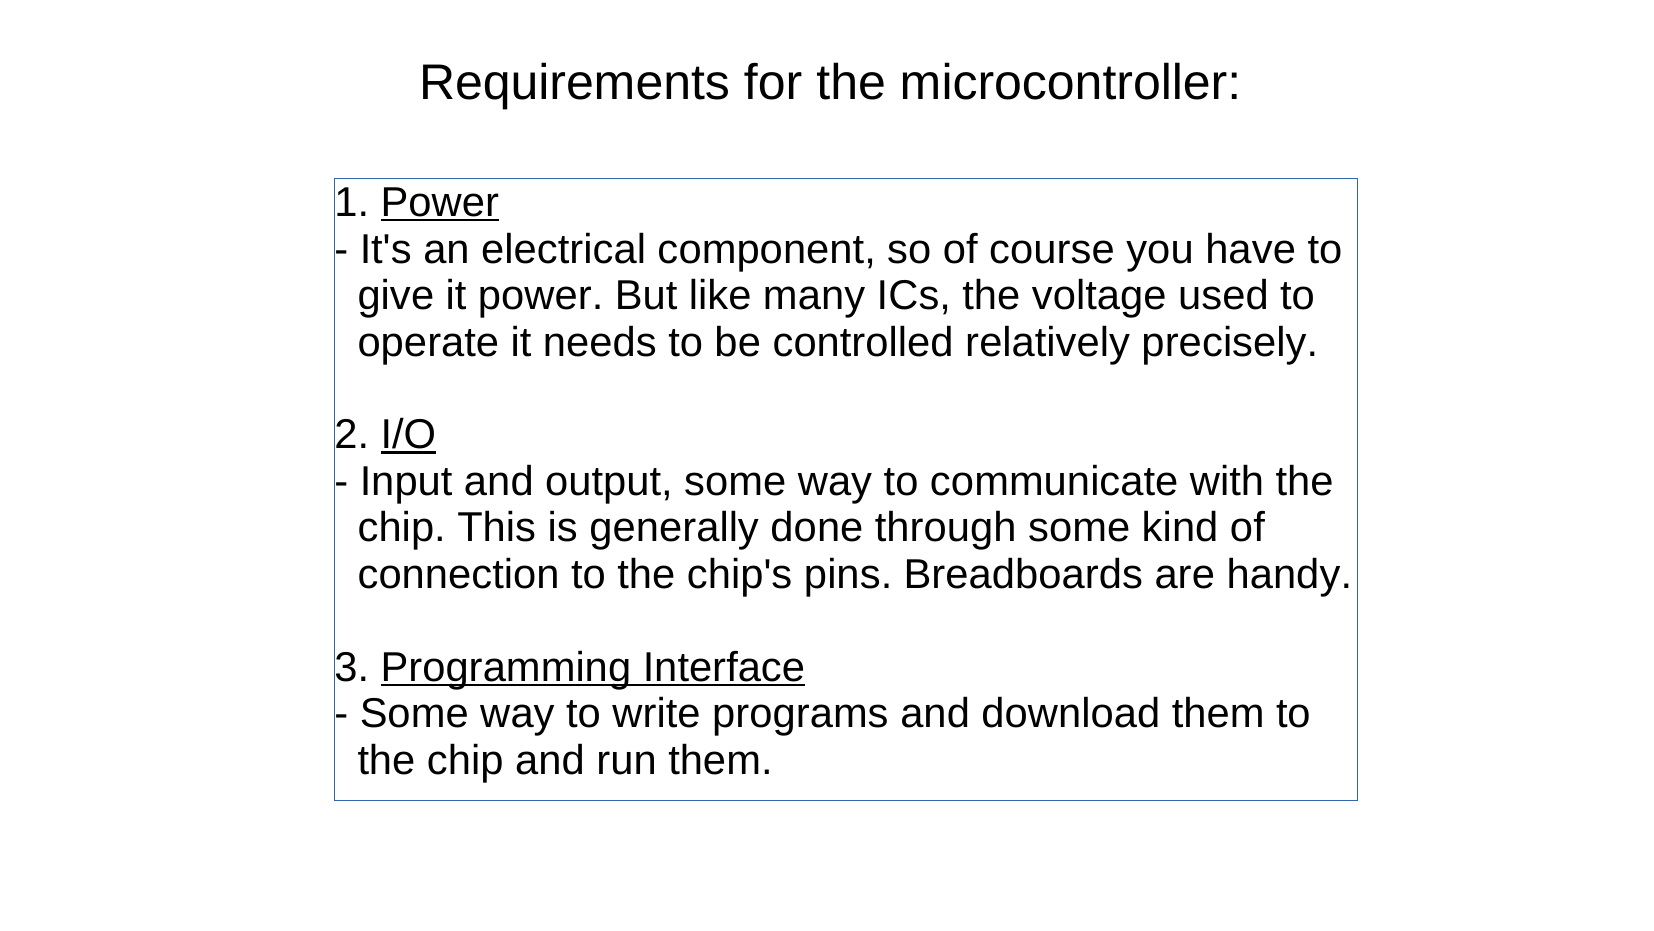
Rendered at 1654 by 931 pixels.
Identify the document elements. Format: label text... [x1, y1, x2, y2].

text_box 1. Power - It's an electrical component, so of course you have to give it power. But like many ICs, the voltage used to operate it needs to be controlled relatively precisely. 2. I/O - Input and output, some way to communicate with the chip. This is generally done through some kind of connection to the chip's pins. Breadboards are handy. 3. Programming Interface - Some way to write programs and download them to the chip and run them. [334, 178, 1358, 801]
title Requirements for the microcontroller: [182, 45, 1479, 120]
